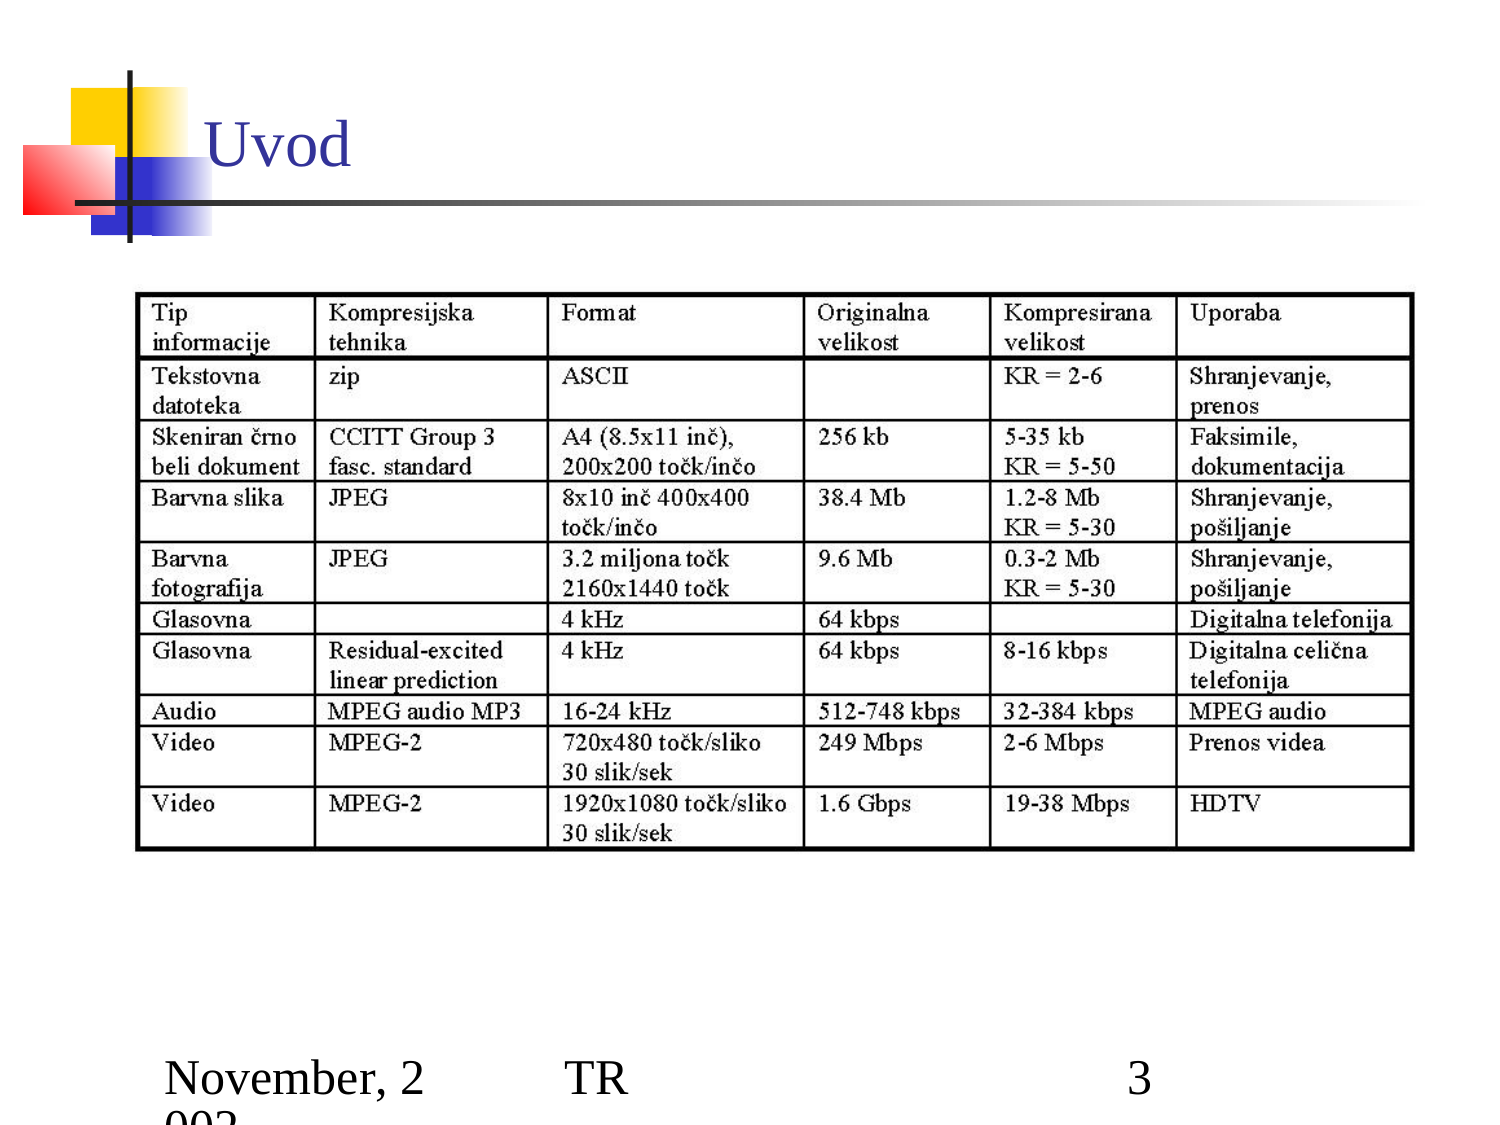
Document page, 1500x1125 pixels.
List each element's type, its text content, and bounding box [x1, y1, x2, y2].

picture [112, 274, 1438, 875]
title Uvod [188, 92, 1468, 188]
